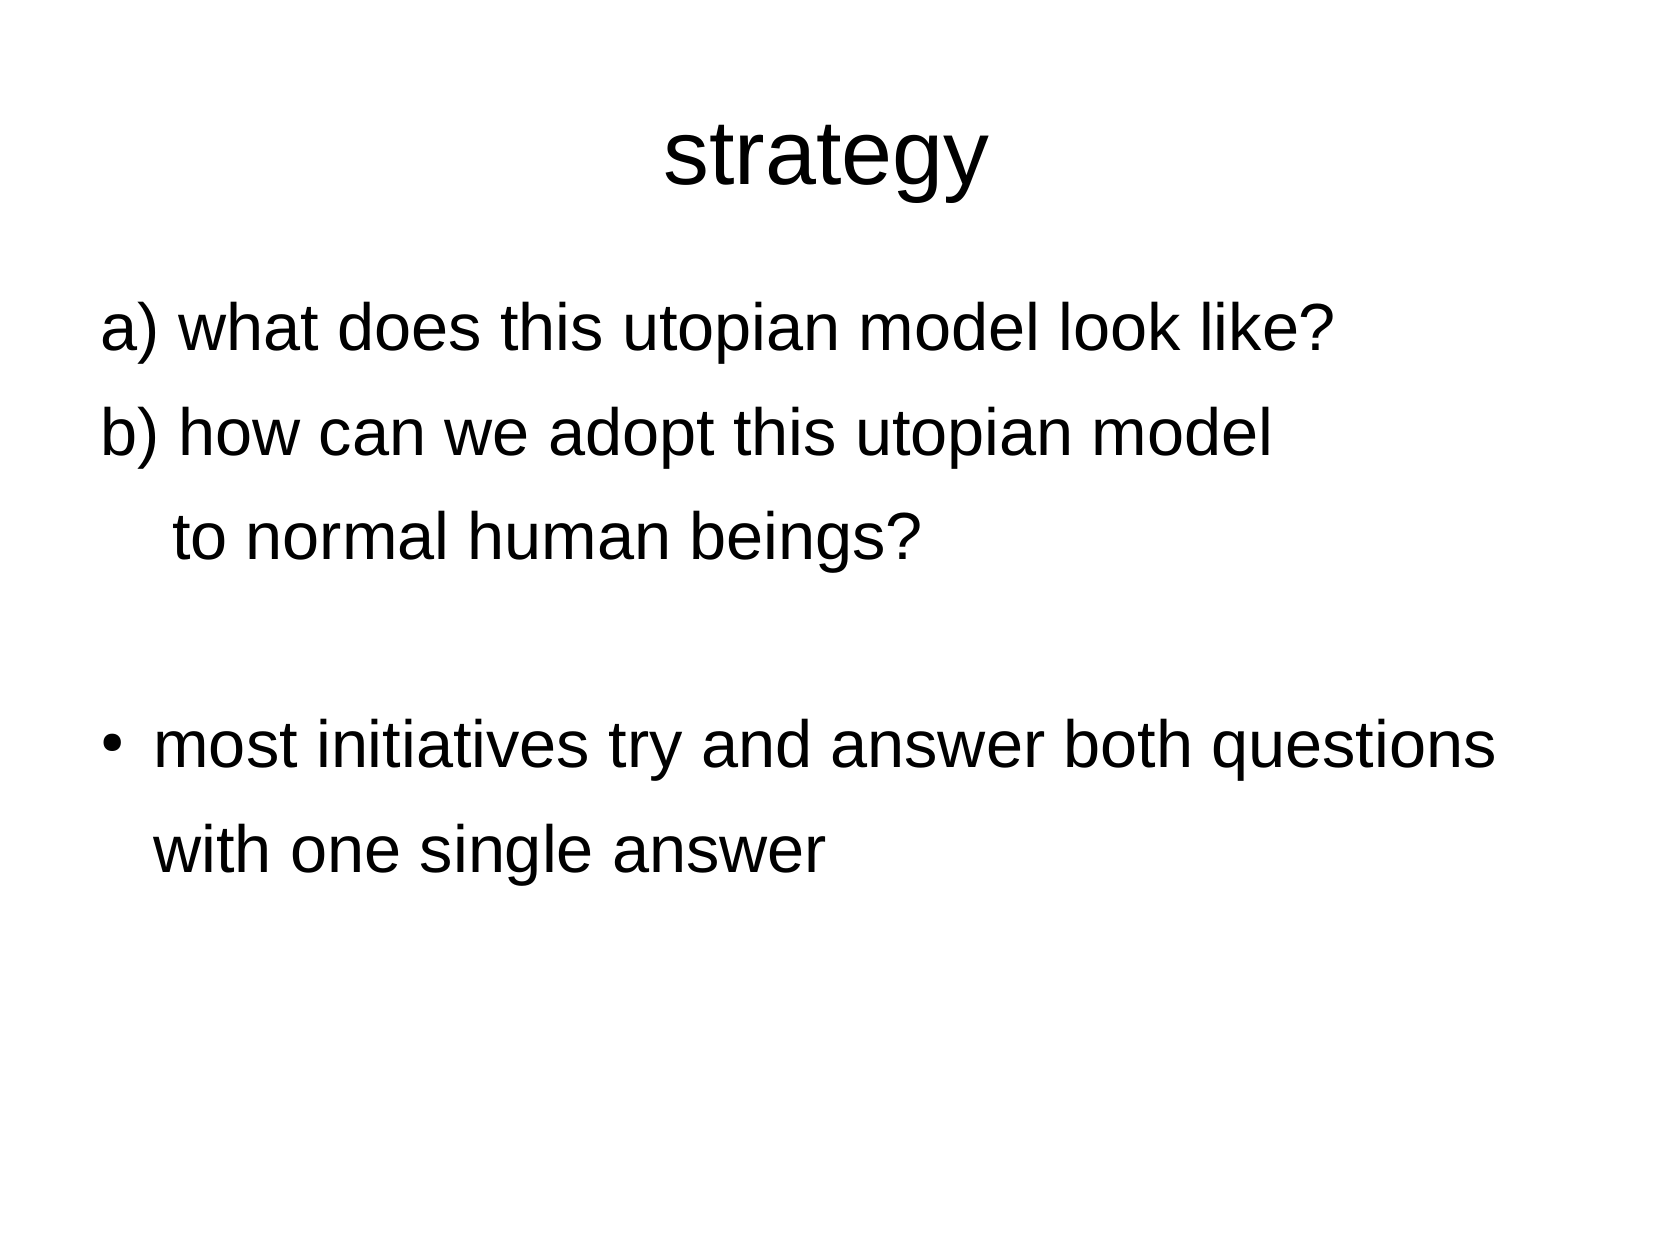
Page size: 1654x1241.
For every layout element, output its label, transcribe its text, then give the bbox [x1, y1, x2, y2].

title strategy [82, 49, 1571, 257]
list what does this utopian model look like? how can we adopt this utopian model to normal human beings? most initiatives try and answer both questions with one single answer [82, 290, 1571, 1109]
